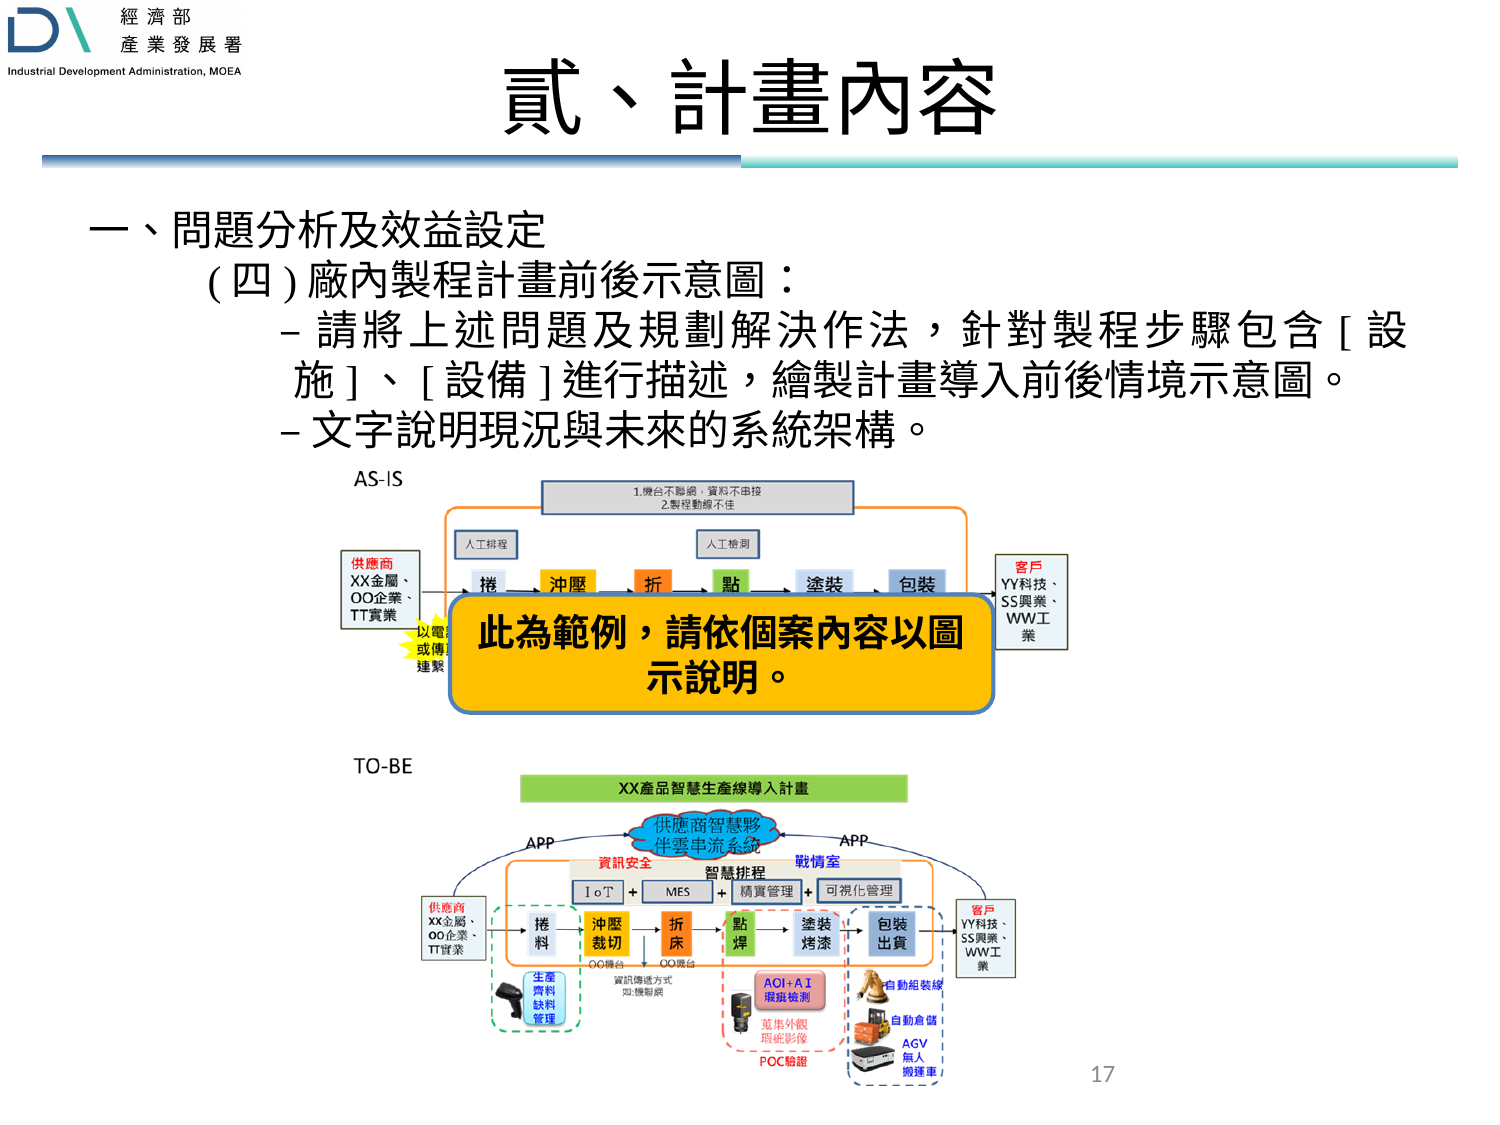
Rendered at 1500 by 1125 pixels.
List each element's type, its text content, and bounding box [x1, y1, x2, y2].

title 貳、計畫內容 [75, 19, 1426, 171]
picture [339, 456, 1070, 1086]
text_box 一、問題分析及效益設定 (四)廠內製程計畫前後示意圖： –請將上述問題及規劃解決作法，針對製程步驟包含[設施]、[設備]進行描述，繪製計畫導入前後情境示意圖。 –文字說明現況與未來的系統架構。 [73, 196, 1423, 511]
text_box 17 [1074, 1042, 1426, 1103]
text_box 此為範例，請依個案內容以圖示說明。 [449, 594, 994, 713]
